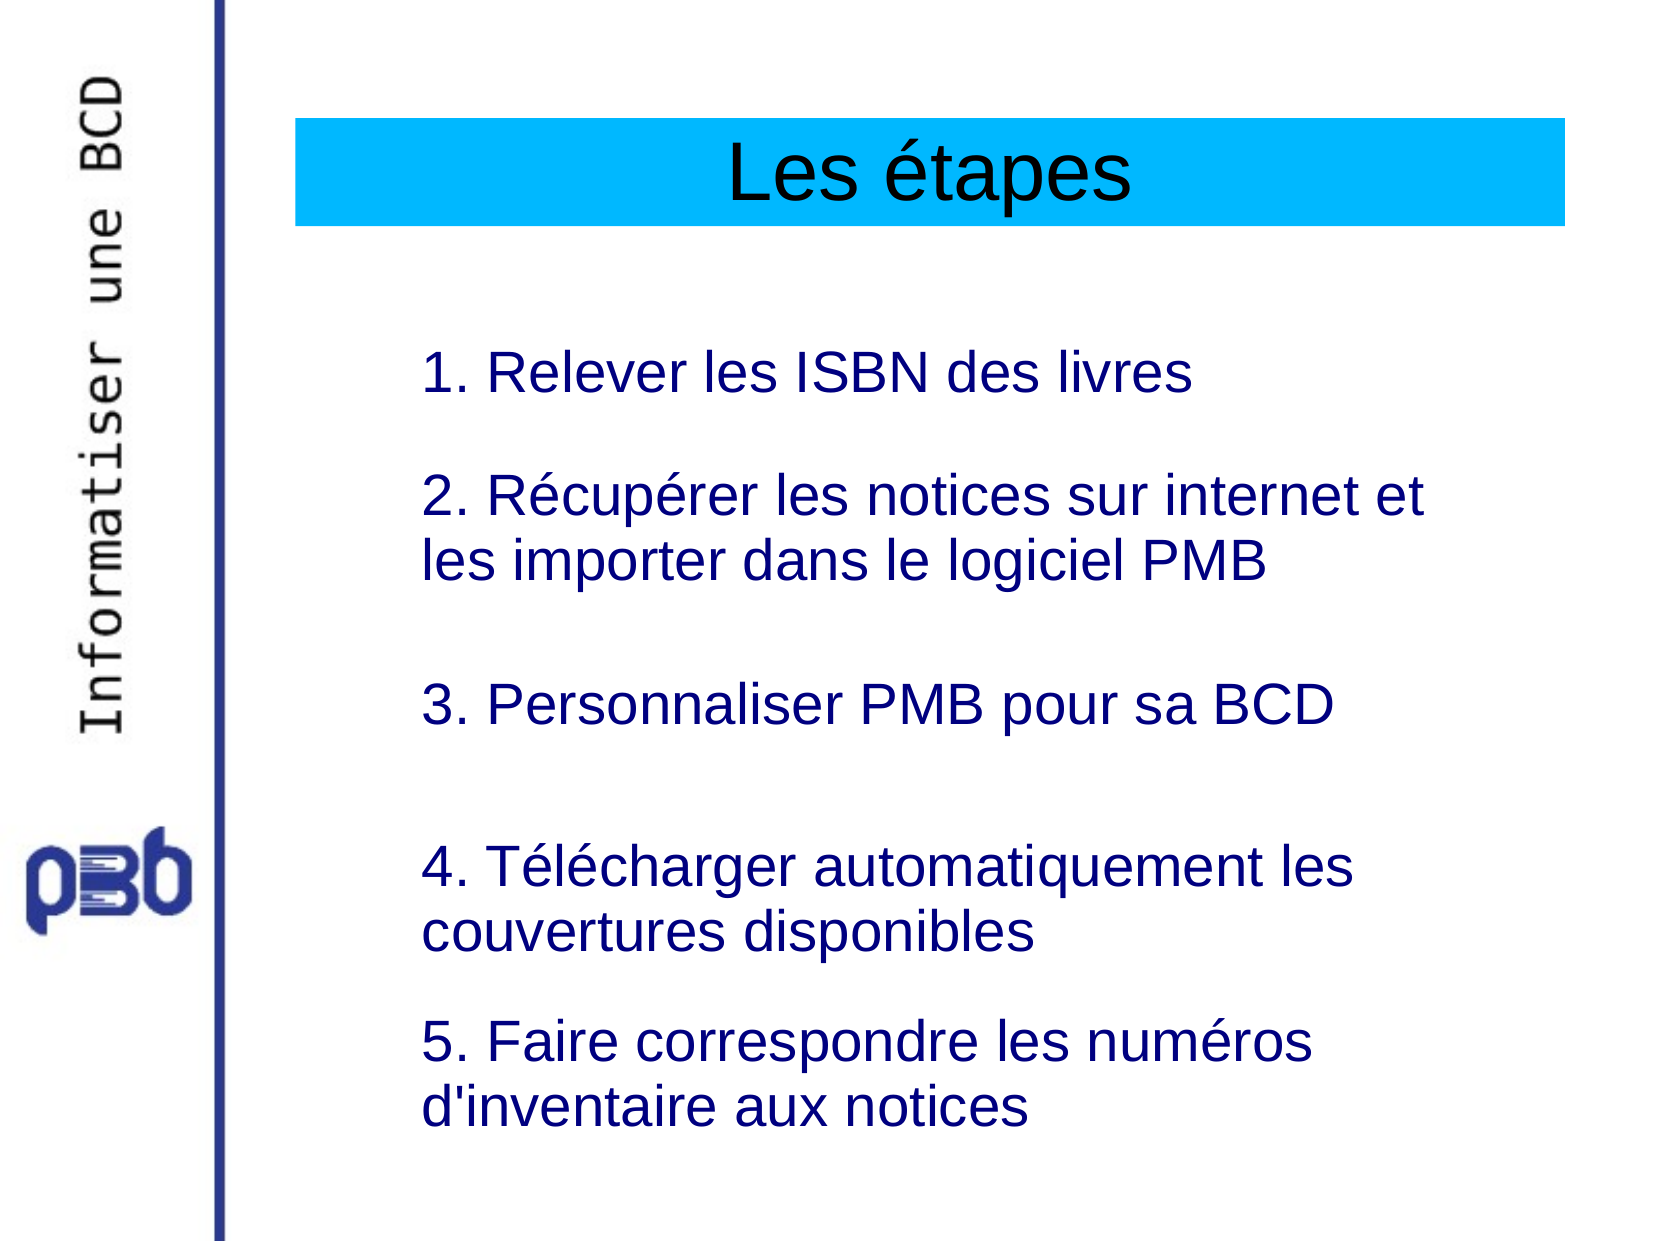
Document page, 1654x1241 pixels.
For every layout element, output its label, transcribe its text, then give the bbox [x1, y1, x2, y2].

picture [0, 0, 1654, 1241]
text_box 1. Relever les ISBN des livres [407, 332, 1323, 413]
text_box 5. Faire correspondre les numéros d'inventaire aux notices [407, 1001, 1411, 1146]
text_box 3. Personnaliser PMB pour sa BCD [407, 664, 1441, 783]
text_box 2. Récupérer les notices sur internet et les importer dans le logiciel PMB [407, 455, 1477, 641]
text_box Les étapes [295, 118, 1565, 227]
text_box 4. Télécharger automatiquement les couvertures disponibles [407, 826, 1411, 971]
